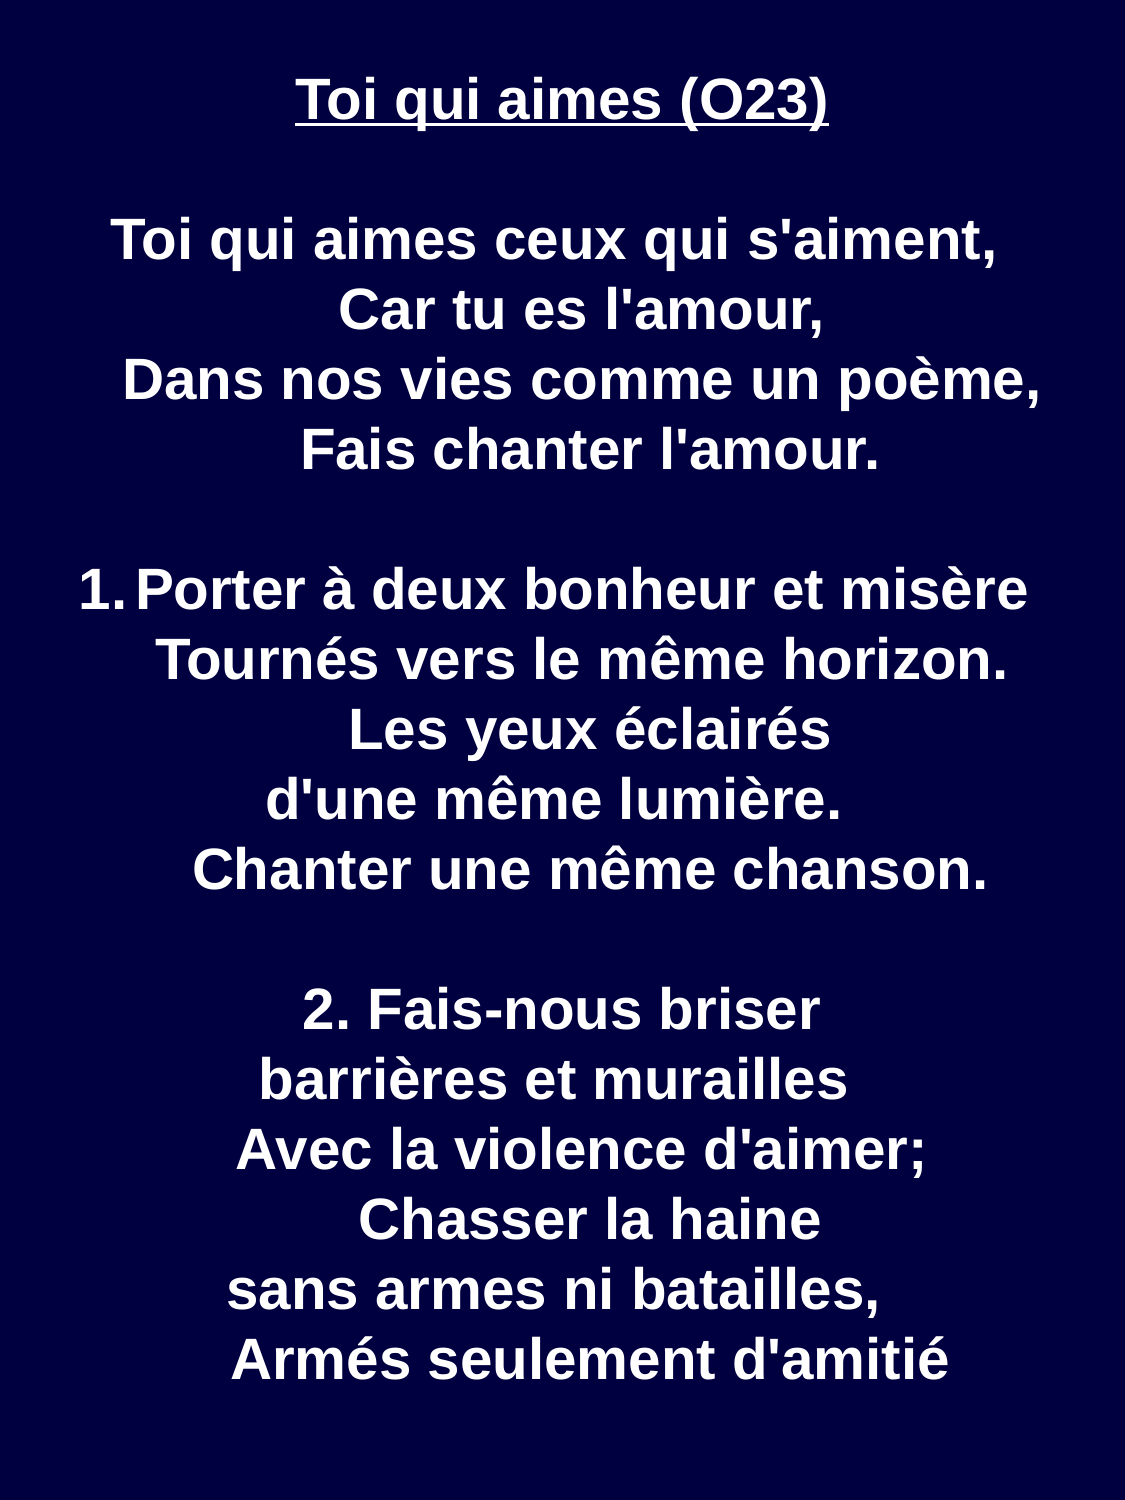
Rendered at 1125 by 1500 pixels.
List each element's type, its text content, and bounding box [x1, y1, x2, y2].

text_box Toi qui aimes (O23) Toi qui aimes ceux qui s'aiment, Car tu es l'amour, Dans nos vies comme un poème, Fais chanter l'amour. Porter à deux bonheur et misère Tournés vers le même horizon. Les yeux éclairés d'une même lumière. Chanter une même chanson. 2. Fais-nous briser barrières et murailles Avec la violence d'aimer; Chasser la haine sans armes ni batailles, Armés seulement d'amitié [39, 54, 1086, 1399]
